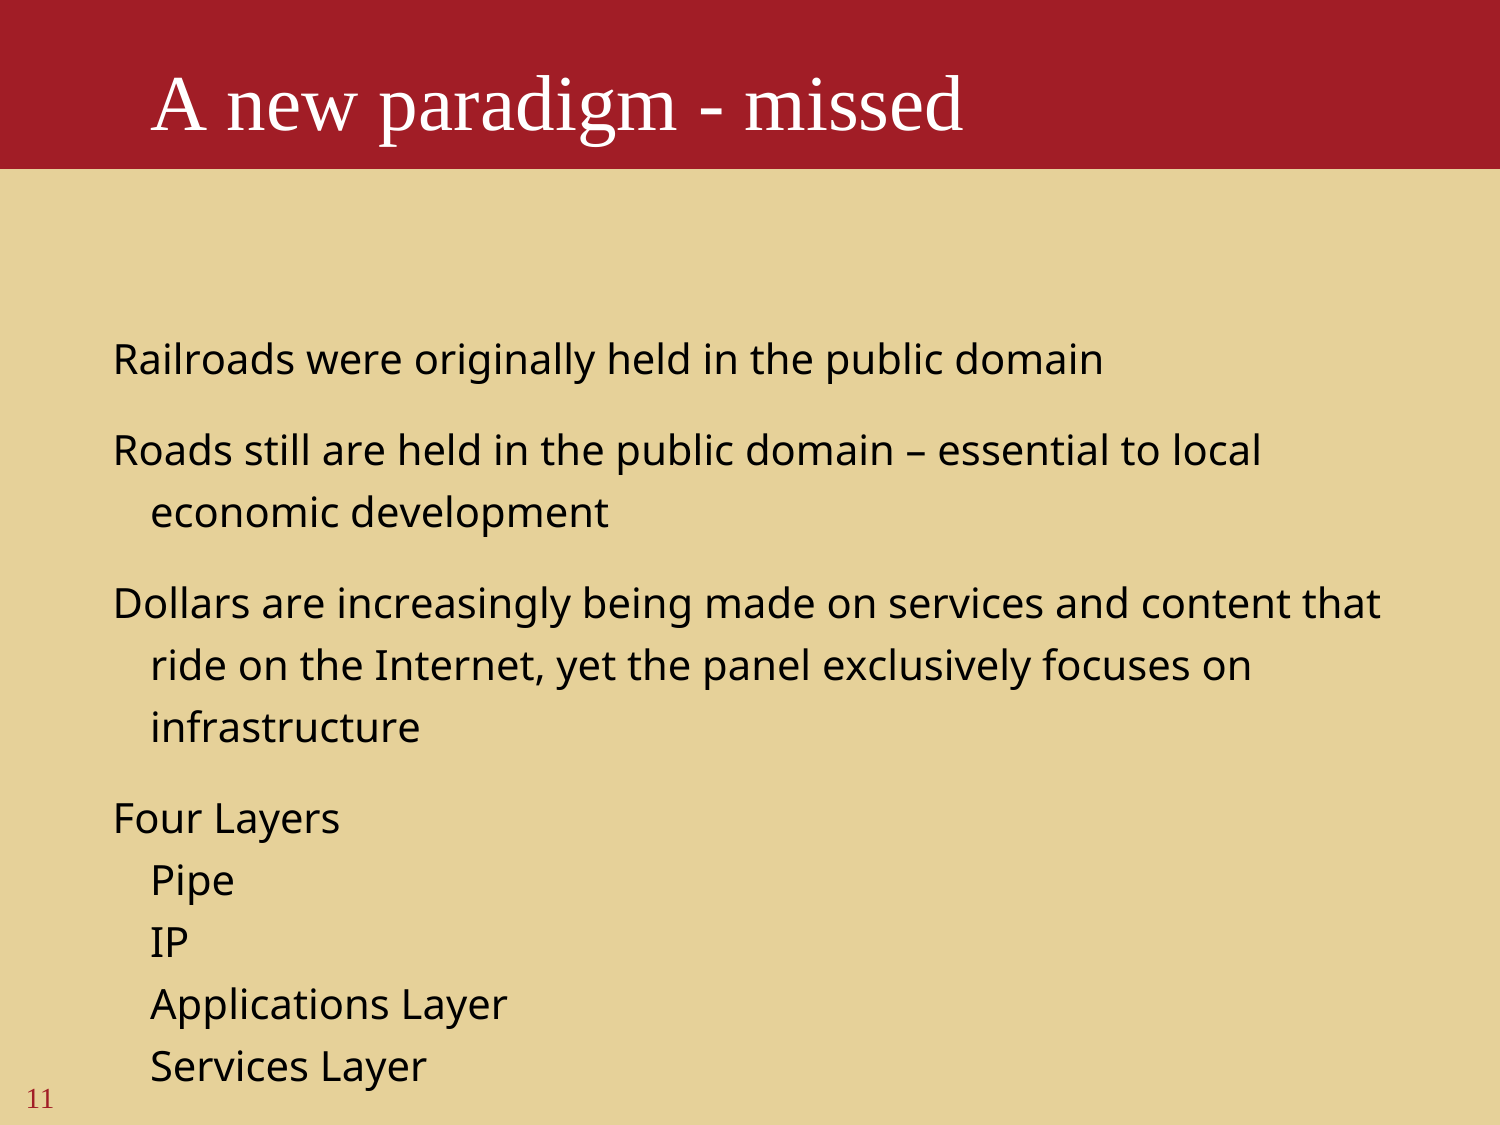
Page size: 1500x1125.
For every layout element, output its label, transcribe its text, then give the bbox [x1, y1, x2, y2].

list Railroads were originally held in the public domain Roads still are held in the public domain – essential to local economic development Dollars are increasingly being made on services and content that ride on the Internet, yet the panel exclusively focuses on infrastructure Four Layers Pipe IP Applications Layer Services Layer [112, 324, 1438, 1097]
title A new paradigm - missed [0, 0, 1500, 169]
